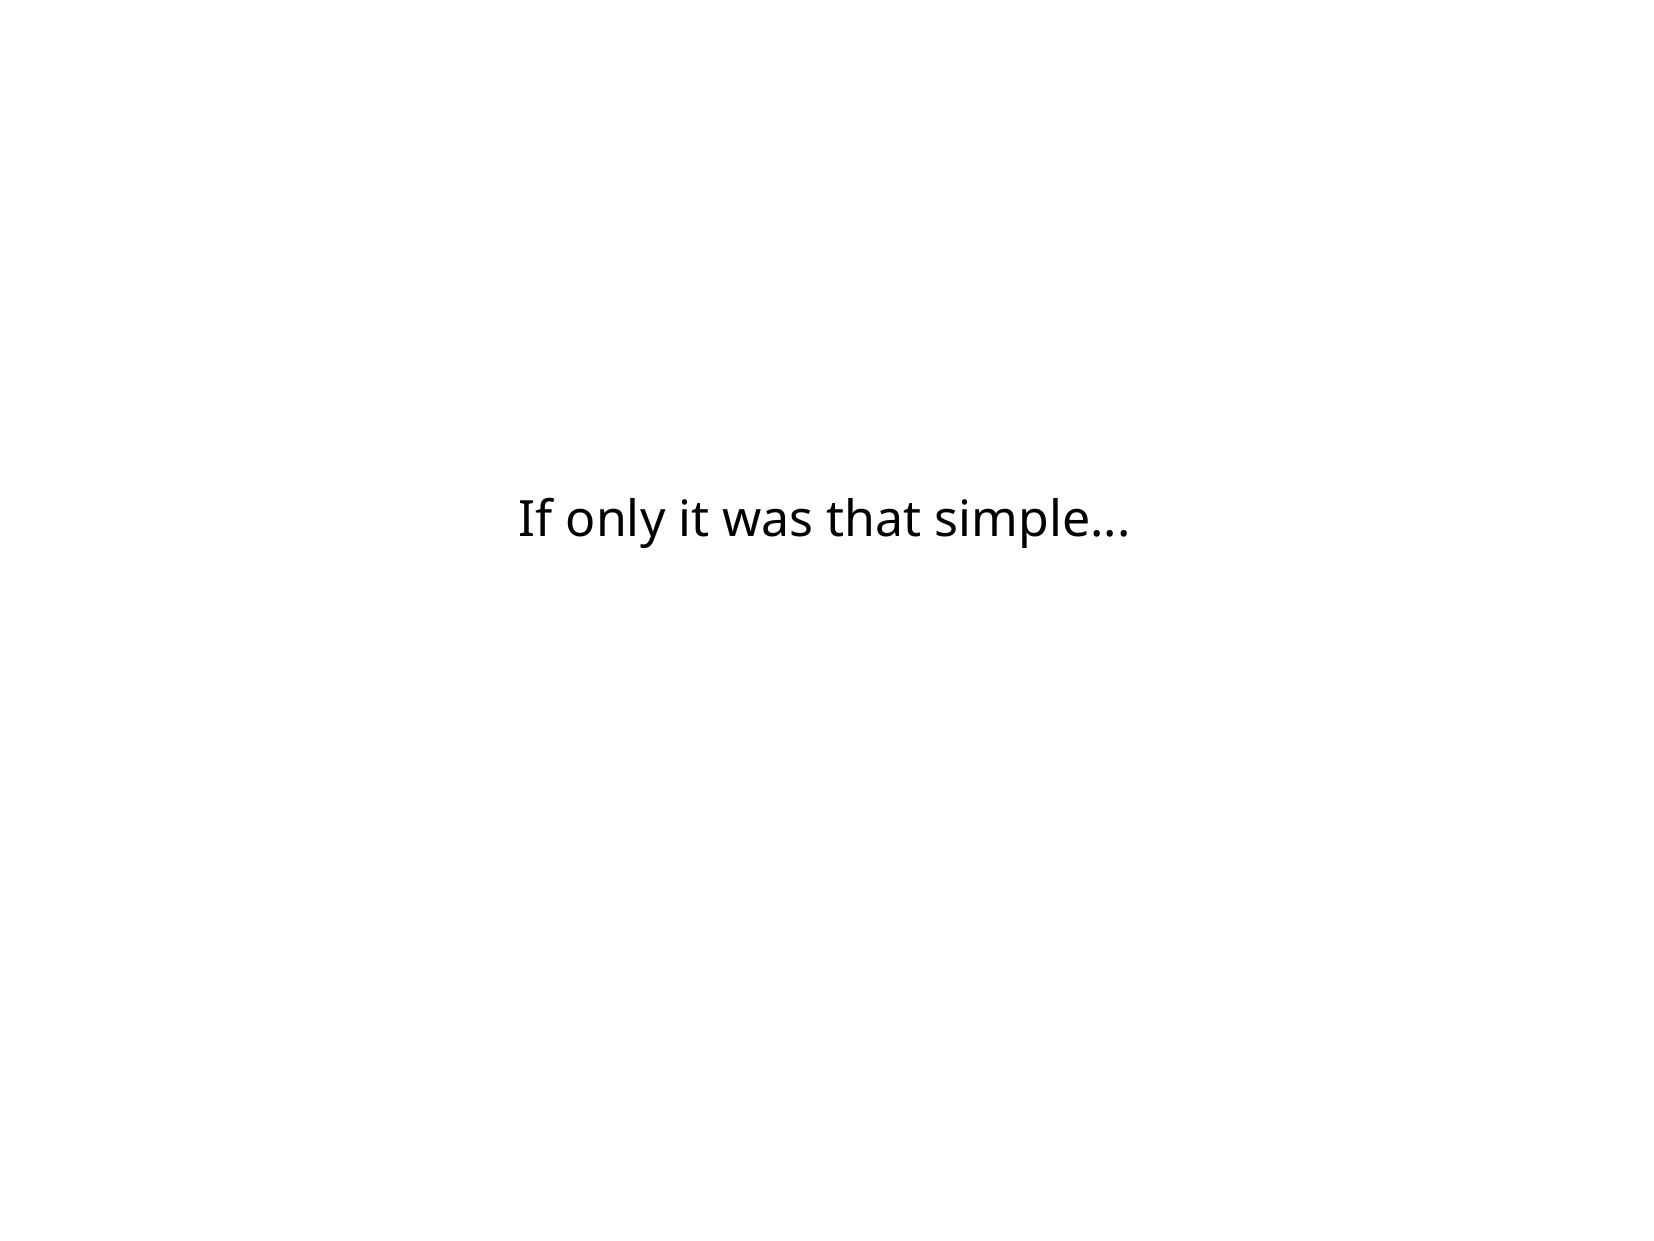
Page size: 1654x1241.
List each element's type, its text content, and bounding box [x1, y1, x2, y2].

text_box If only it was that simple... [150, 475, 1501, 752]
